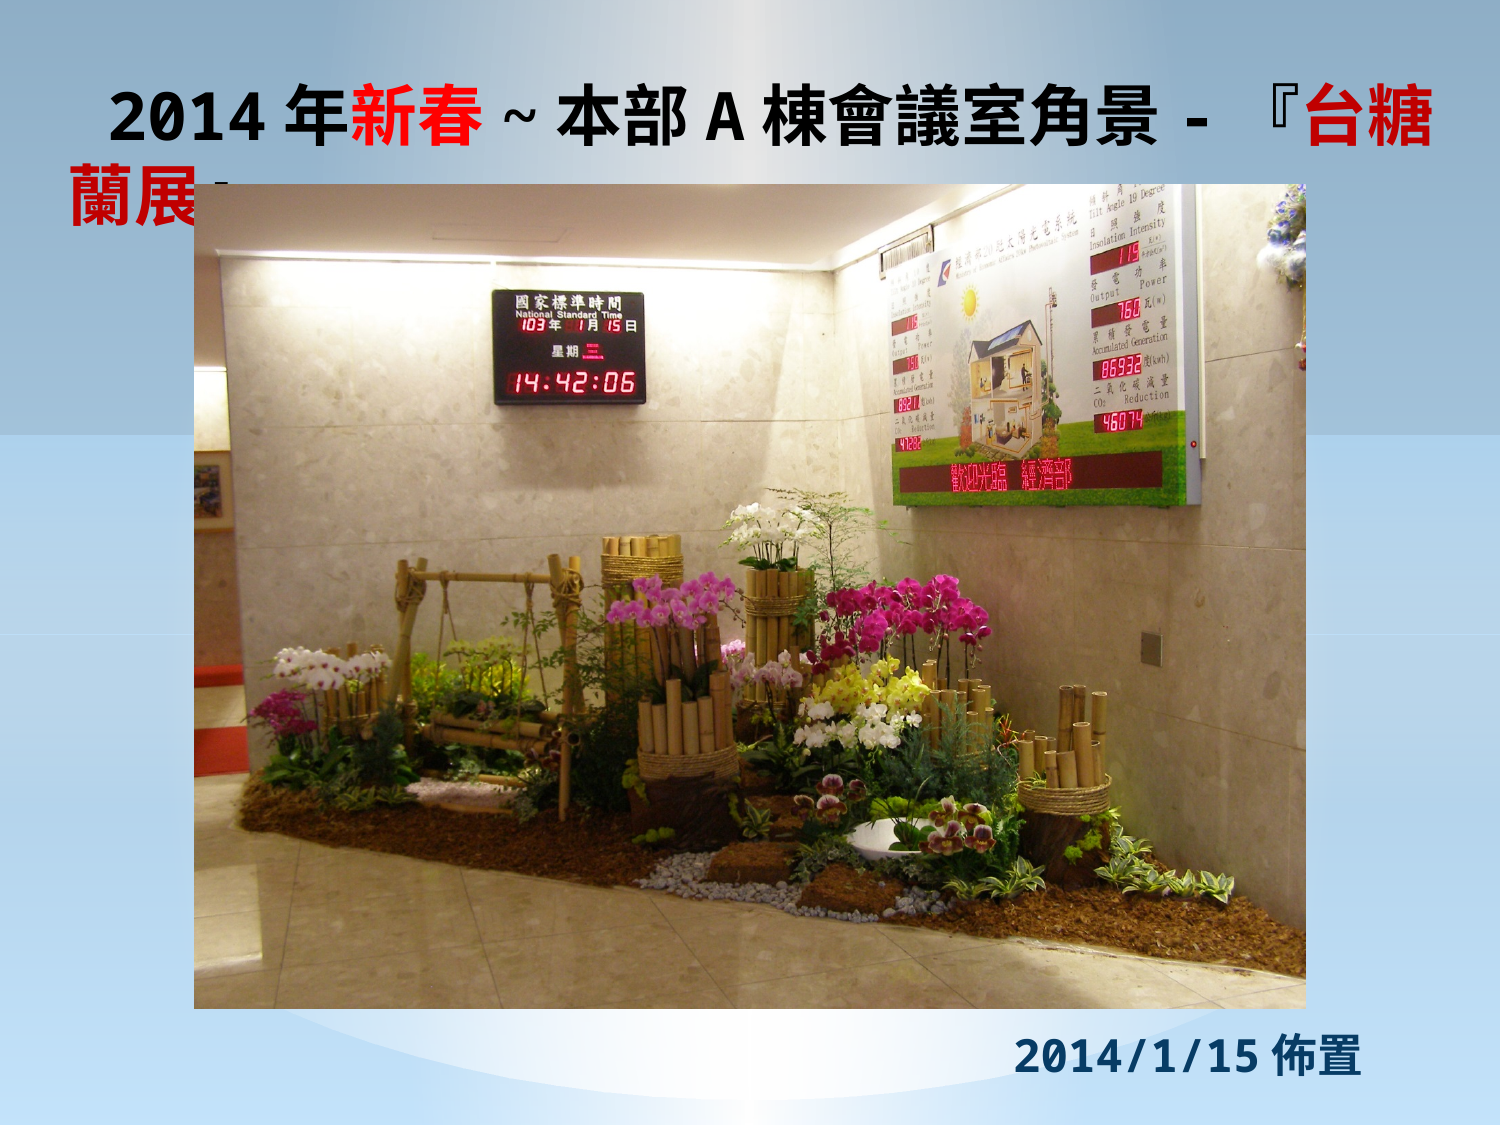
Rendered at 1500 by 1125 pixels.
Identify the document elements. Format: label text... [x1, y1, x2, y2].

text_box 2014年新春~本部A棟會議室角景-『台糖蘭展』 [53, 66, 1500, 242]
picture [194, 184, 1306, 1009]
subtitle 2014/1/15佈置 [998, 1019, 1412, 1125]
